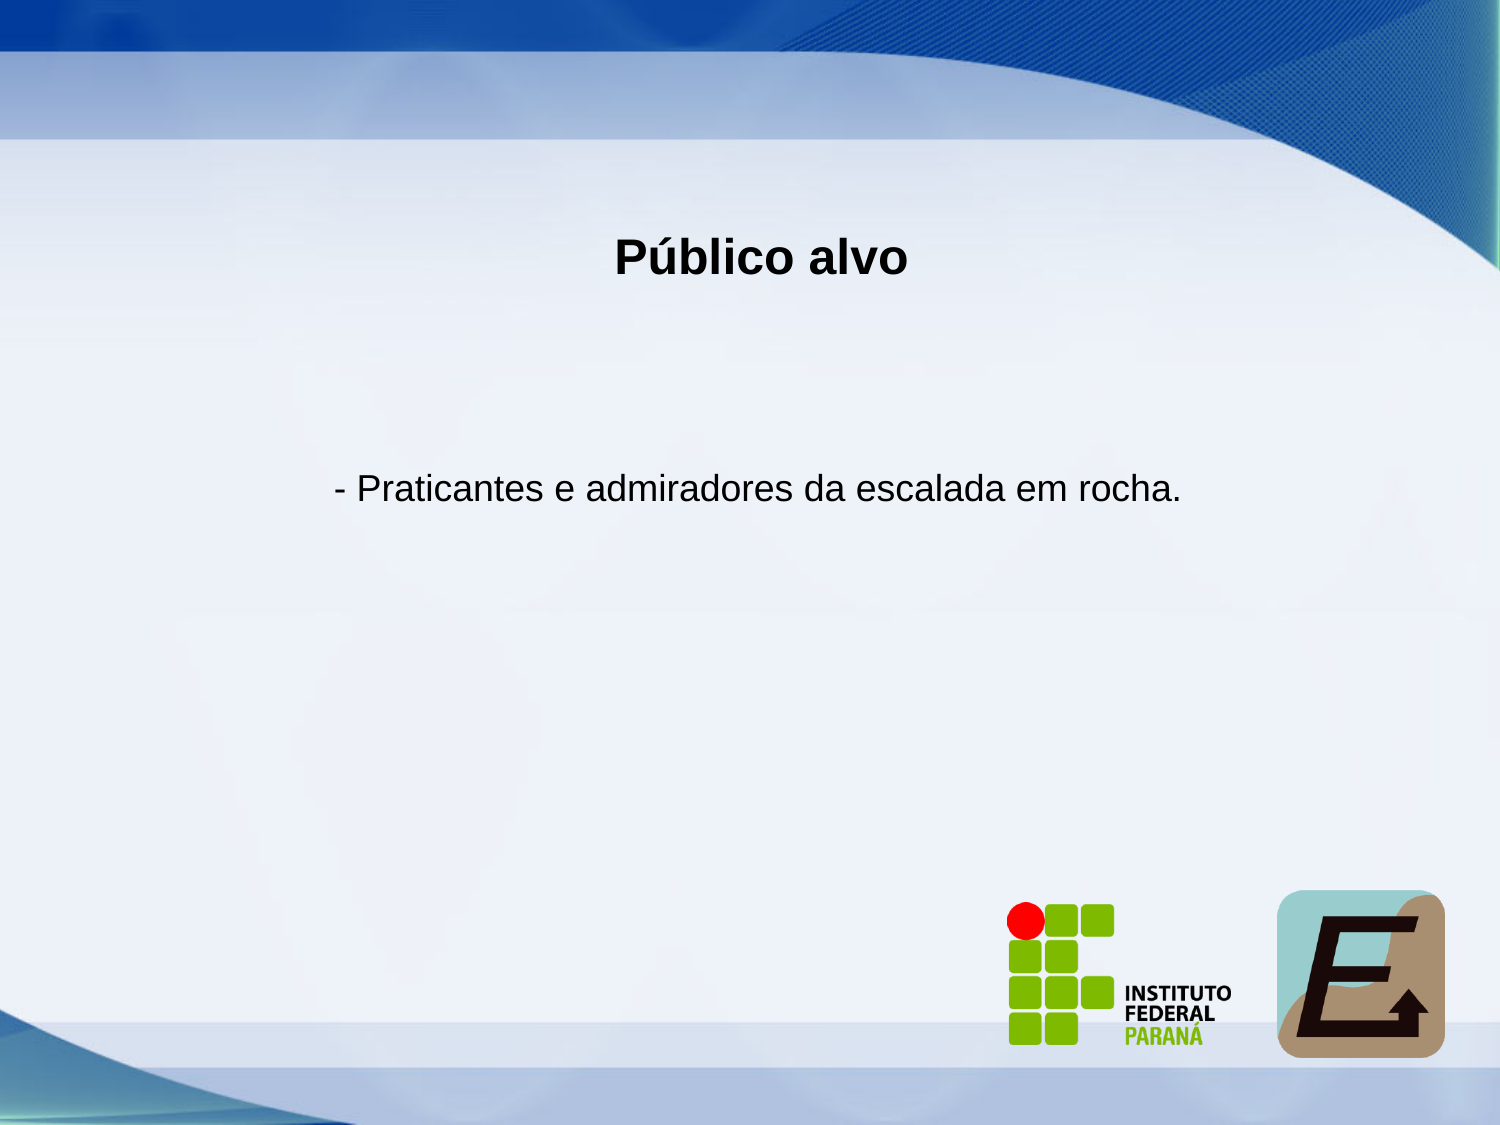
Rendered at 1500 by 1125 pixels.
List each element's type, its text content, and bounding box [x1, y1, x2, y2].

picture [0, 0, 1500, 1125]
text_box Público alvo [304, 187, 1219, 293]
text_box - Praticantes e admiradores da escalada em rocha. [318, 439, 1394, 497]
